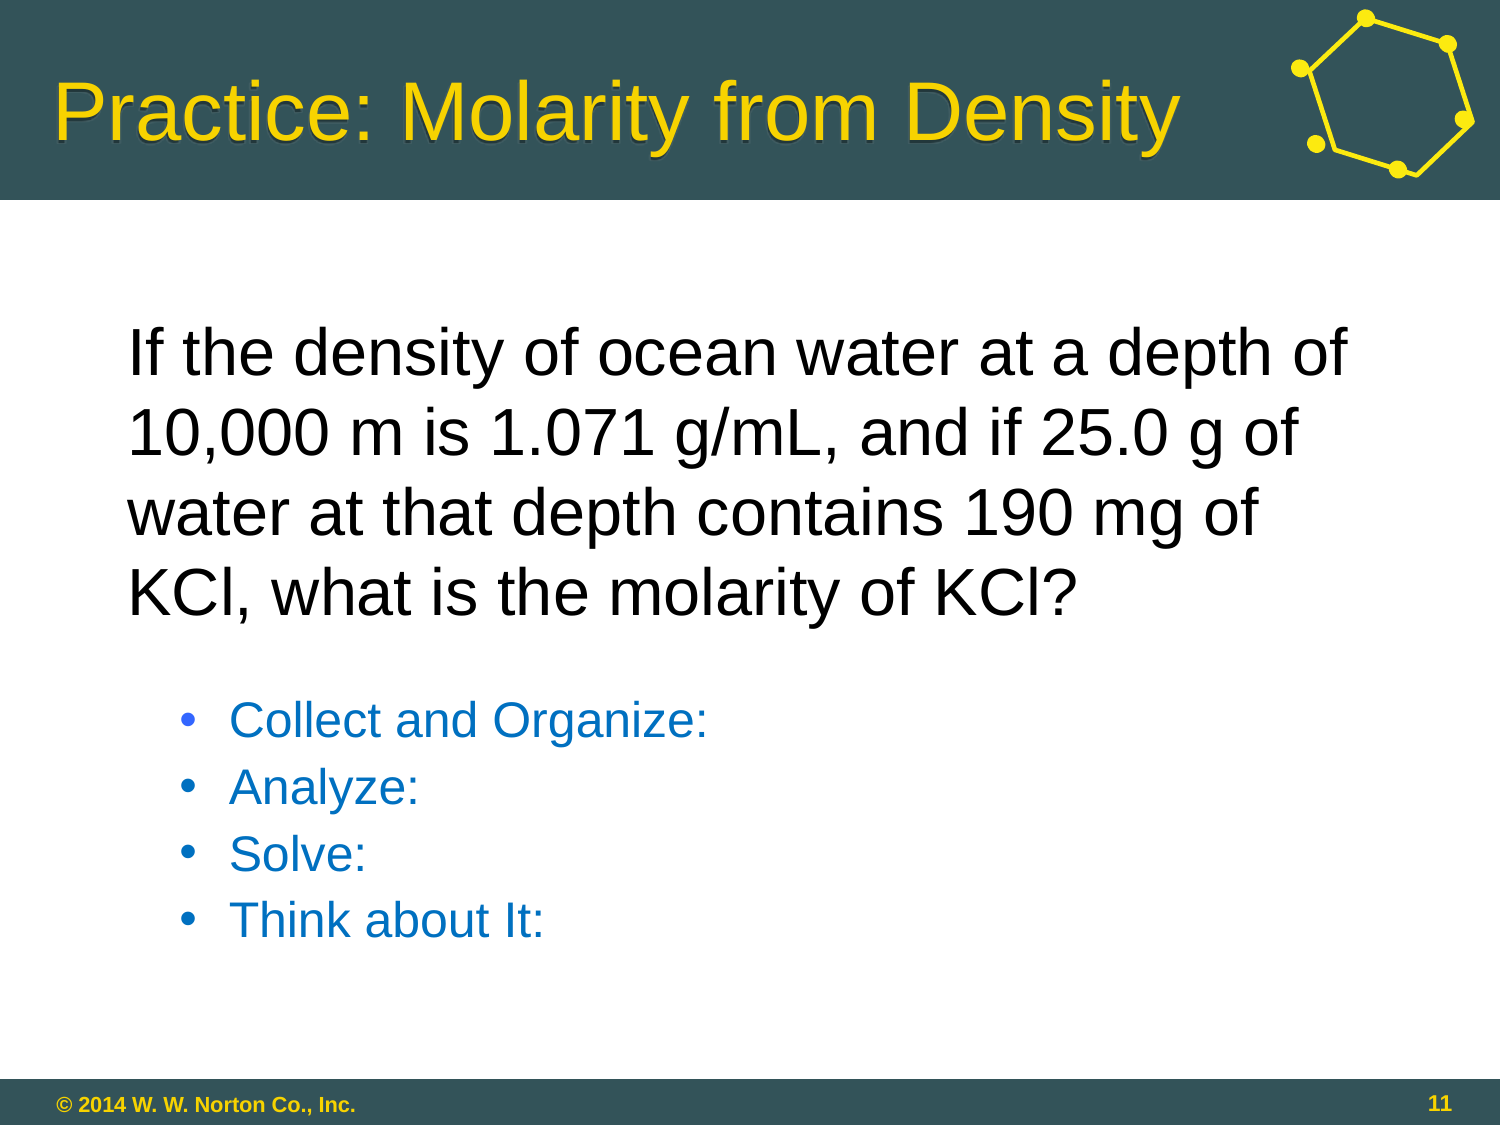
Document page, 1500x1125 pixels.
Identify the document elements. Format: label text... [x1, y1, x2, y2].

title If the density of ocean water at a depth of 10,000 m is 1.071 g/mL, and if 25.0 g of water at that depth contains 190 mg of KCl, what is the molarity of KCl? [112, 275, 1388, 663]
text_box Collect and Organize: Analyze: Solve: Think about It: [125, 687, 932, 956]
slide_number <number> [1408, 1085, 1468, 1120]
text_box Practice: Molarity from Density [37, 19, 1238, 195]
